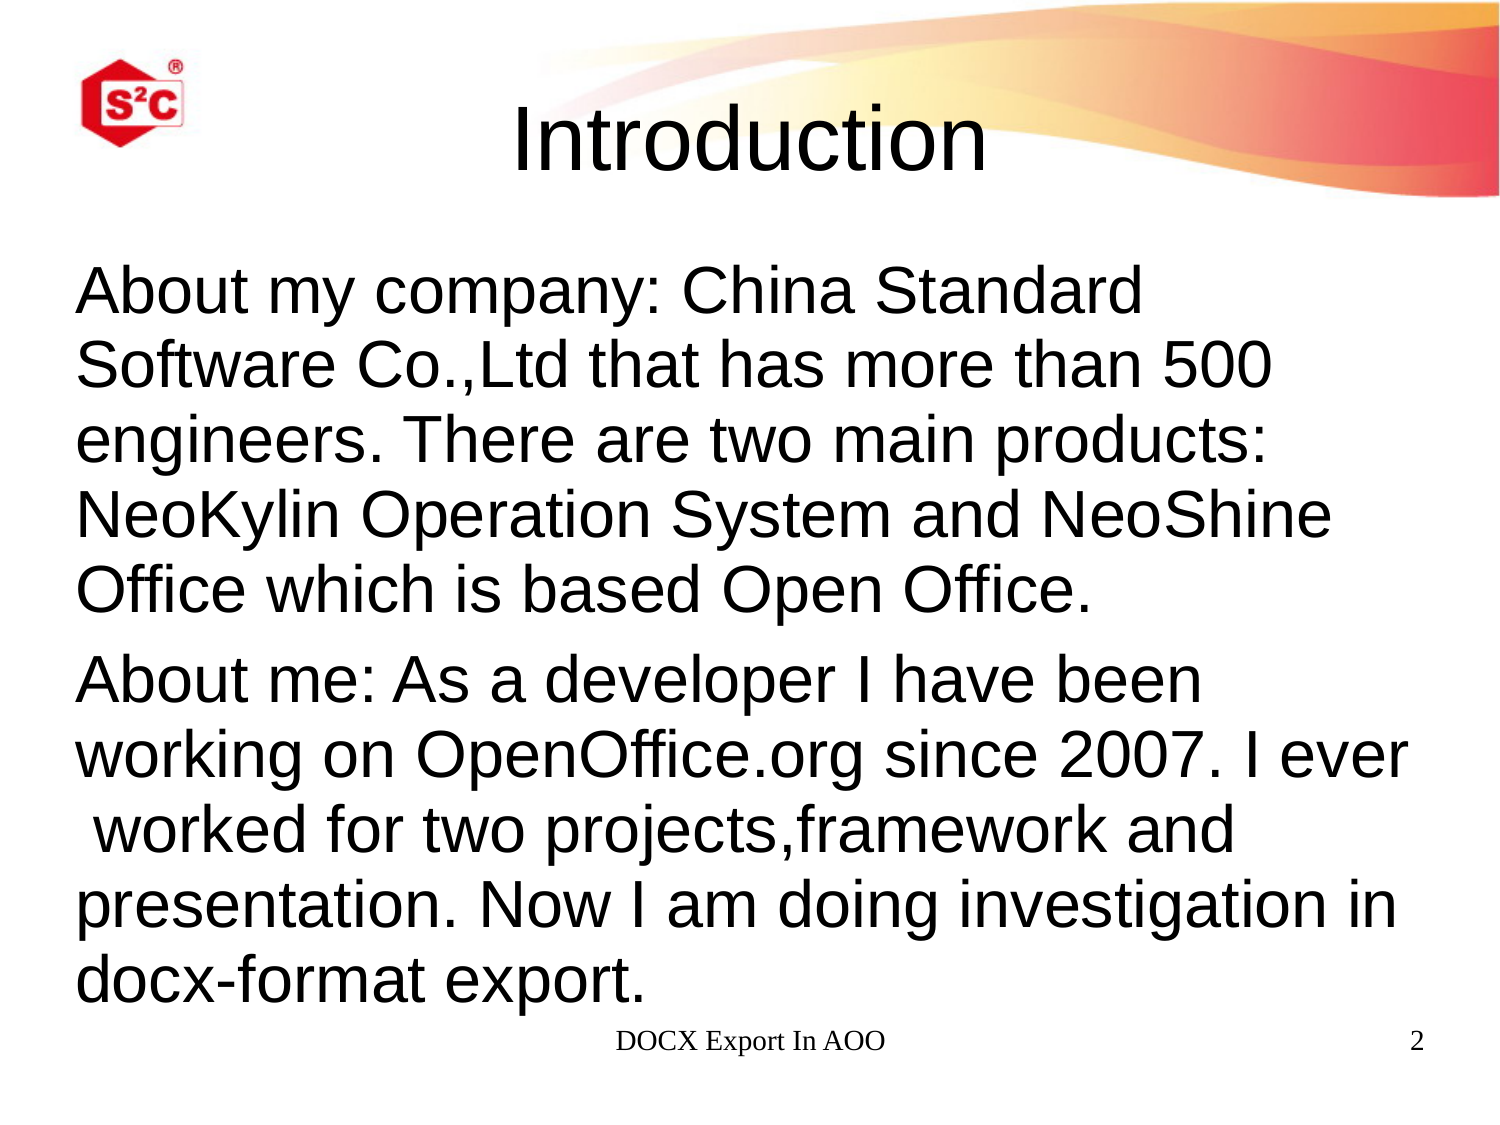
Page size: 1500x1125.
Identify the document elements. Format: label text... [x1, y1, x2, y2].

subtitle About my company: China Standard Software Co.,Ltd that has more than 500 engineers. There are two main products: NeoKylin Operation System and NeoShine Office which is based Open Office. About me: As a developer I have been working on OpenOffice.org since 2007. I ever worked for two projects,framework and presentation. Now I am doing investigation in docx-format export. [75, 252, 1425, 1017]
title Introduction [75, 44, 1425, 233]
picture [0, 0, 1500, 1125]
